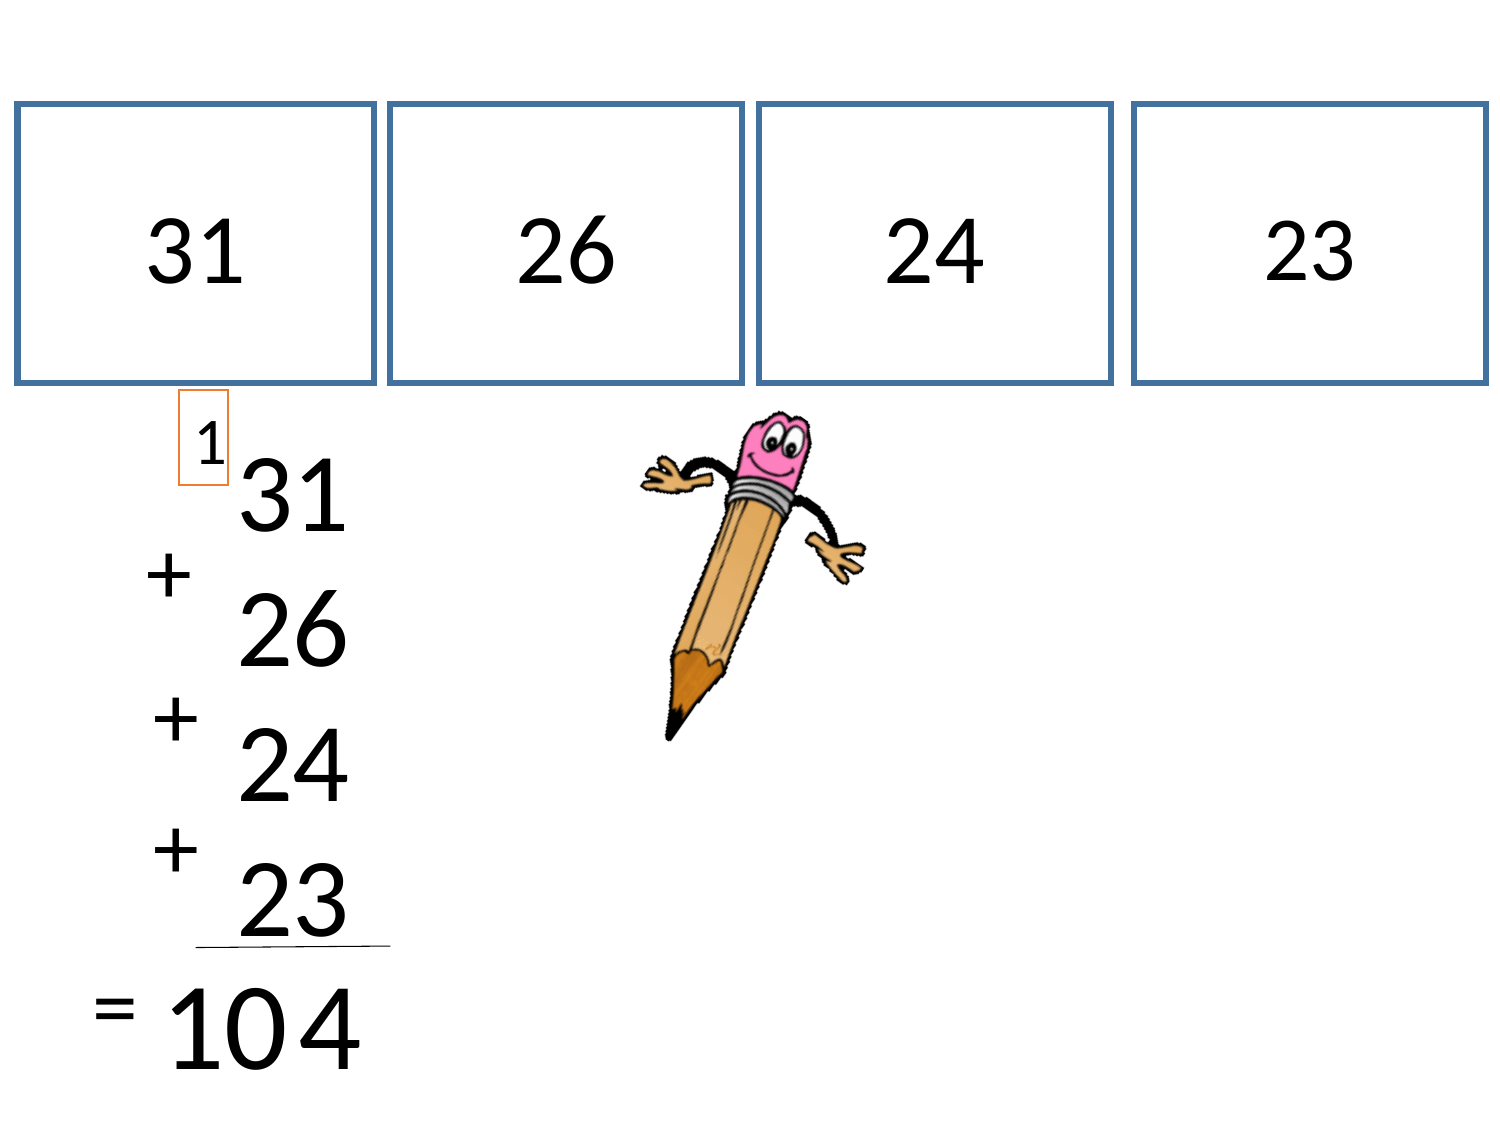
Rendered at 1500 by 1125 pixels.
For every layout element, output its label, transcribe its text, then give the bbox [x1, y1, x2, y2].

text_box + [138, 650, 214, 775]
text_box 4 [311, 1002, 339, 1040]
text_box 4 [303, 937, 376, 1102]
text_box + [132, 506, 208, 631]
text_box 31 26 24 23 [221, 412, 365, 937]
text_box 23 [1134, 104, 1486, 383]
text_box 1 [179, 390, 228, 485]
text_box 26 [390, 104, 742, 383]
text_box 31 [17, 104, 374, 383]
text_box = [78, 940, 147, 1065]
text_box 24 [759, 104, 1111, 383]
text_box + [138, 780, 214, 906]
picture [526, 375, 915, 777]
text_box 10 [147, 937, 303, 1102]
